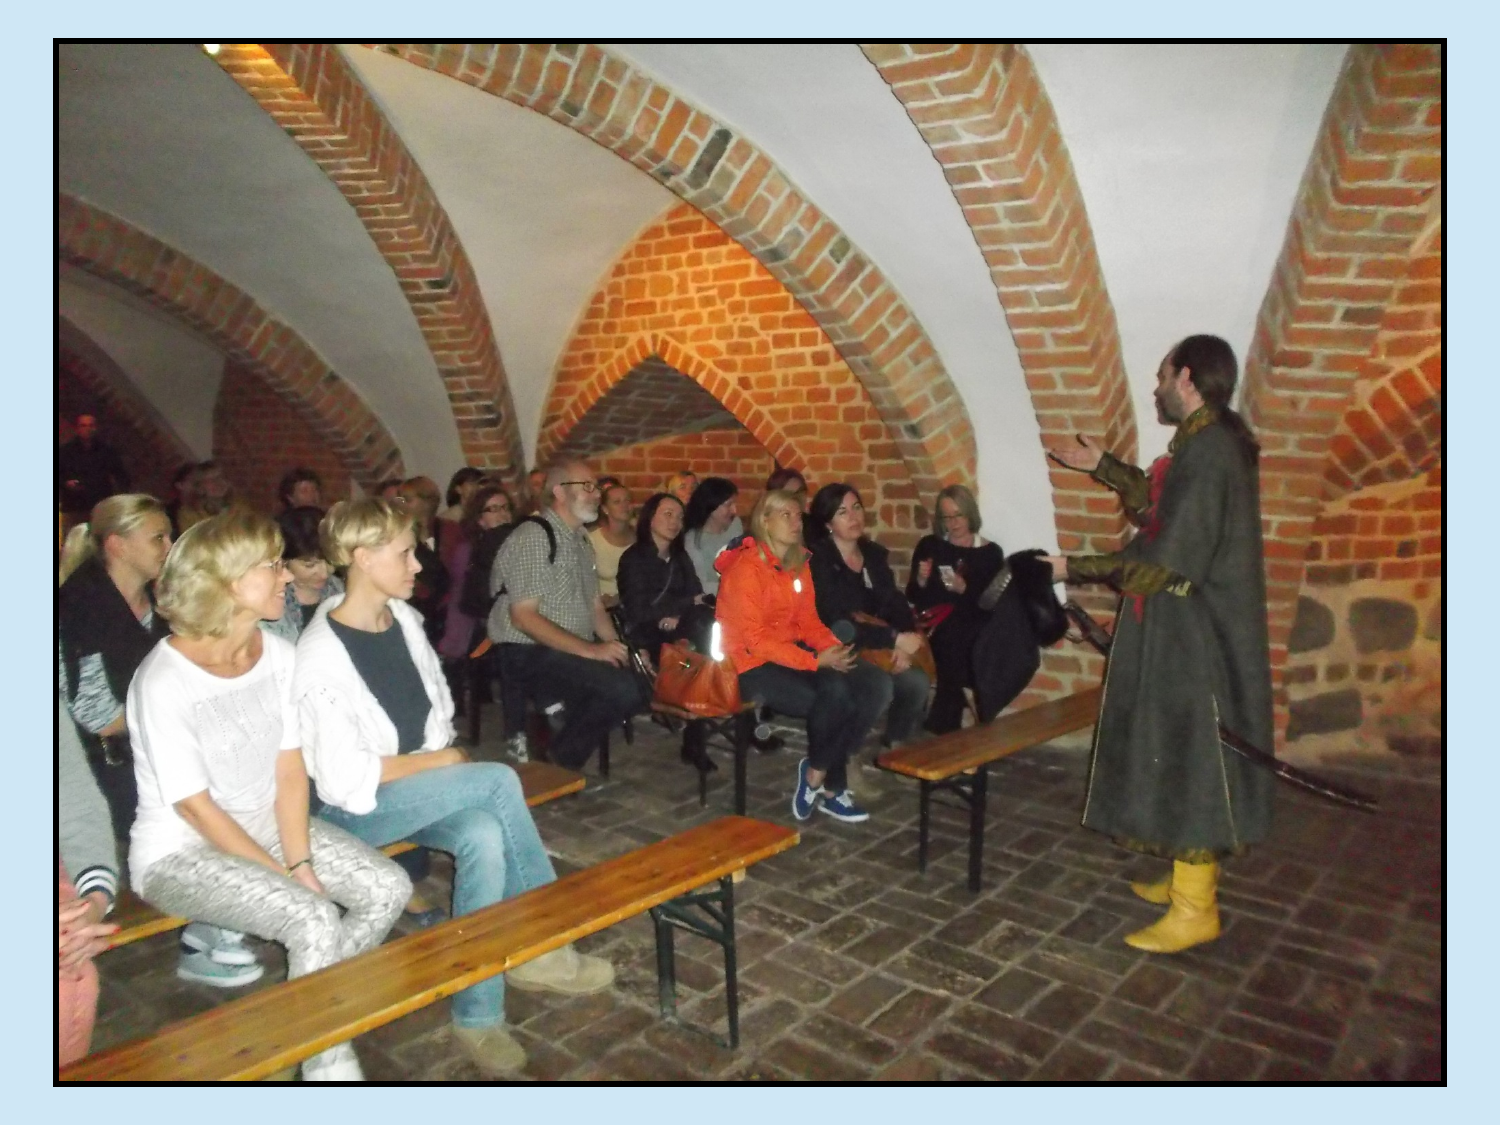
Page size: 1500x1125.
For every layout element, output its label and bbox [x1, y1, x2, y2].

picture [58, 44, 1442, 1081]
